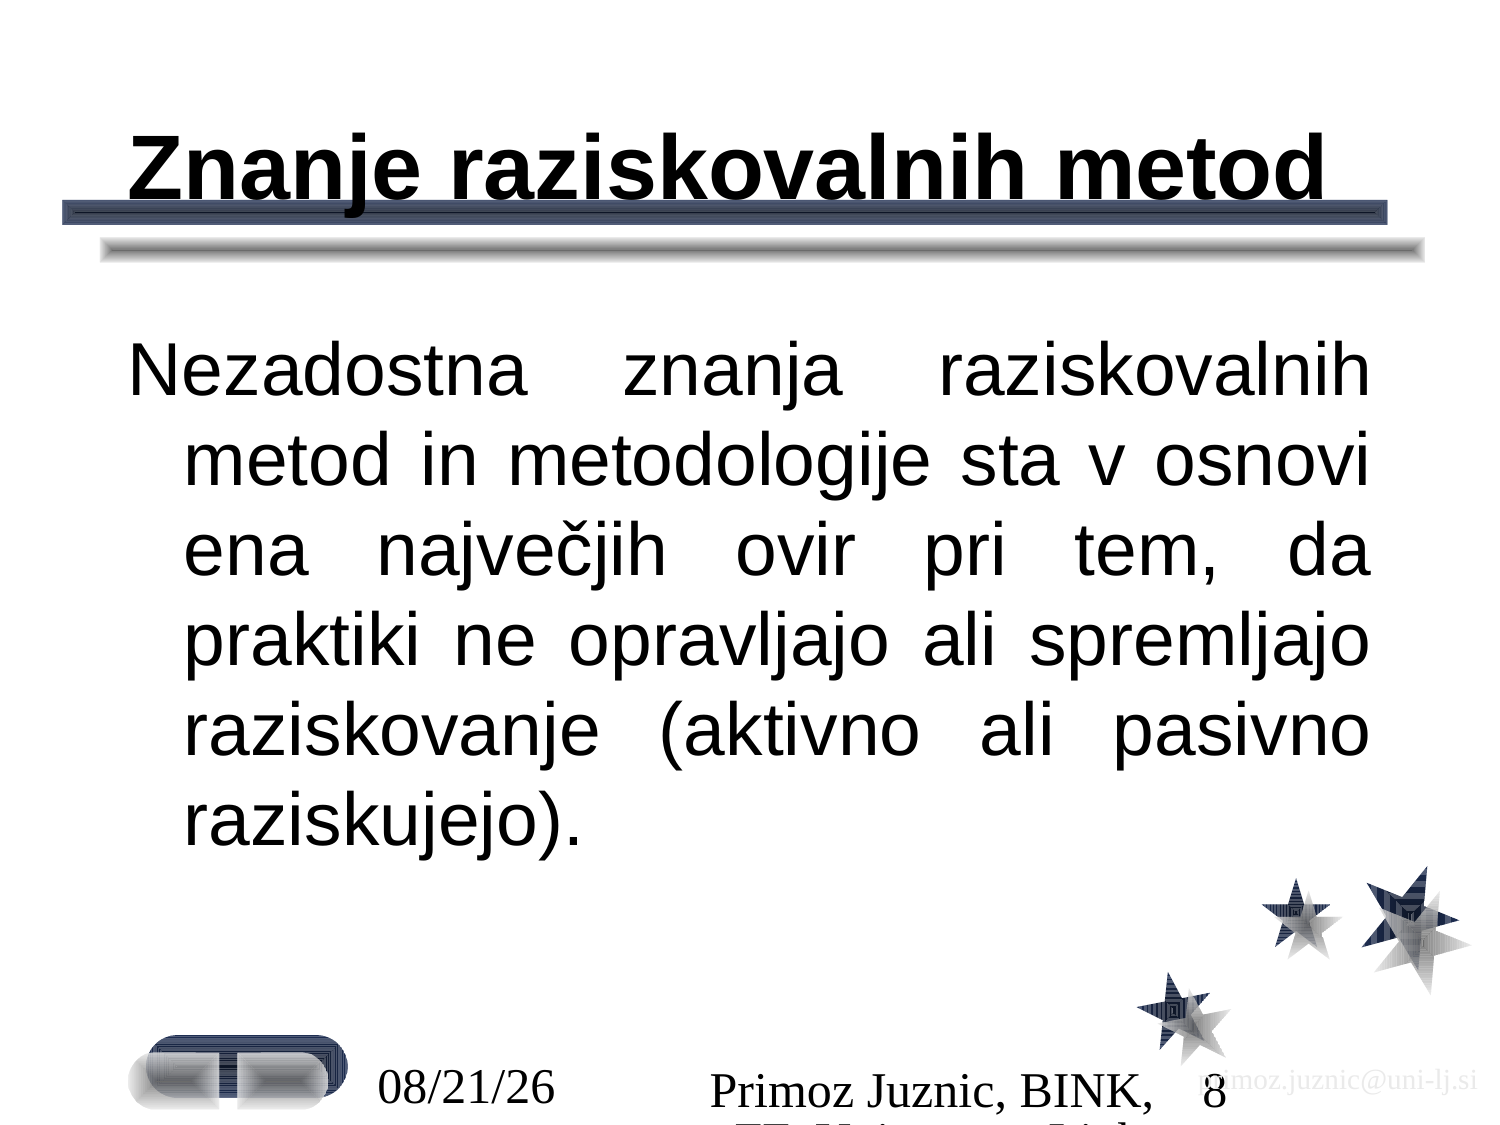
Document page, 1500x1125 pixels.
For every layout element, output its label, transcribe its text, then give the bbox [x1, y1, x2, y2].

list Nezadostna znanja raziskovalnih metod in metodologije sta v osnovi ena največjih ovir pri tem, da praktiki ne opravljajo ali spremljajo raziskovanje (aktivno ali pasivno raziskujejo). [112, 312, 1388, 988]
title Znanje raziskovalnih metod [112, 37, 1388, 225]
